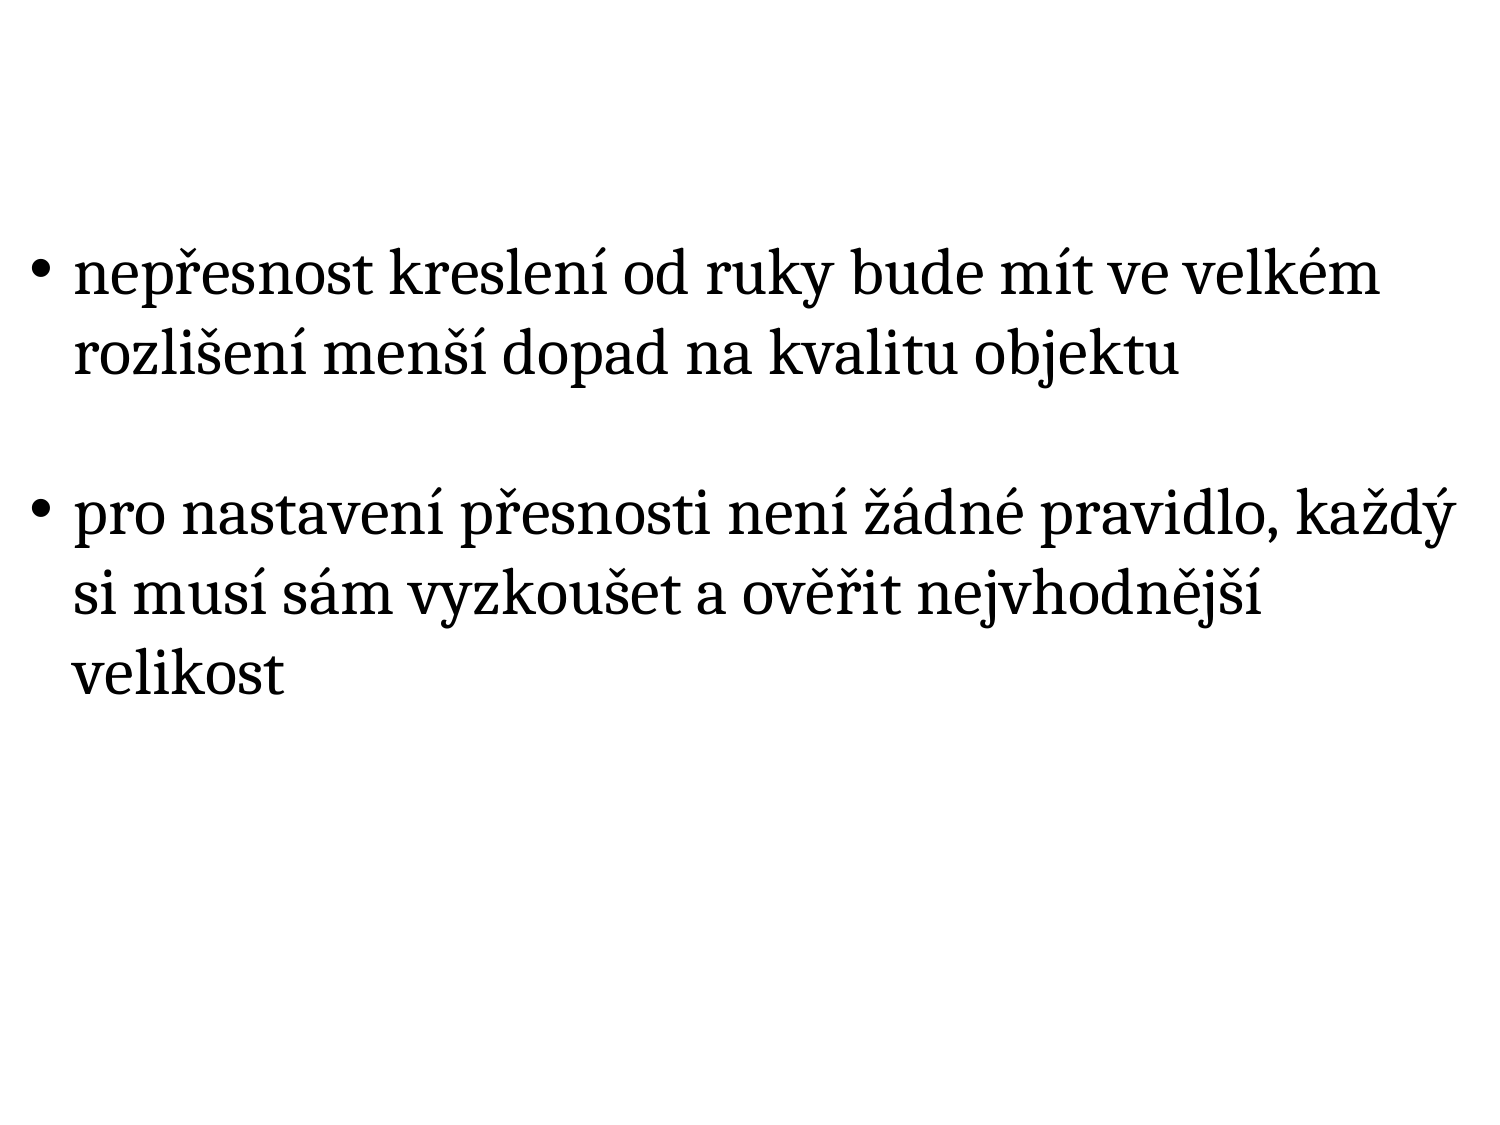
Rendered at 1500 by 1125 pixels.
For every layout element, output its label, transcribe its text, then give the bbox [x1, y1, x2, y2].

text_box nepřesnost kreslení od ruky bude mít ve velkém rozlišení menší dopad na kvalitu objektu pro nastavení přesnosti není žádné pravidlo, každý si musí sám vyzkoušet a ověřit nejvhodnější velikost [0, 219, 1500, 796]
